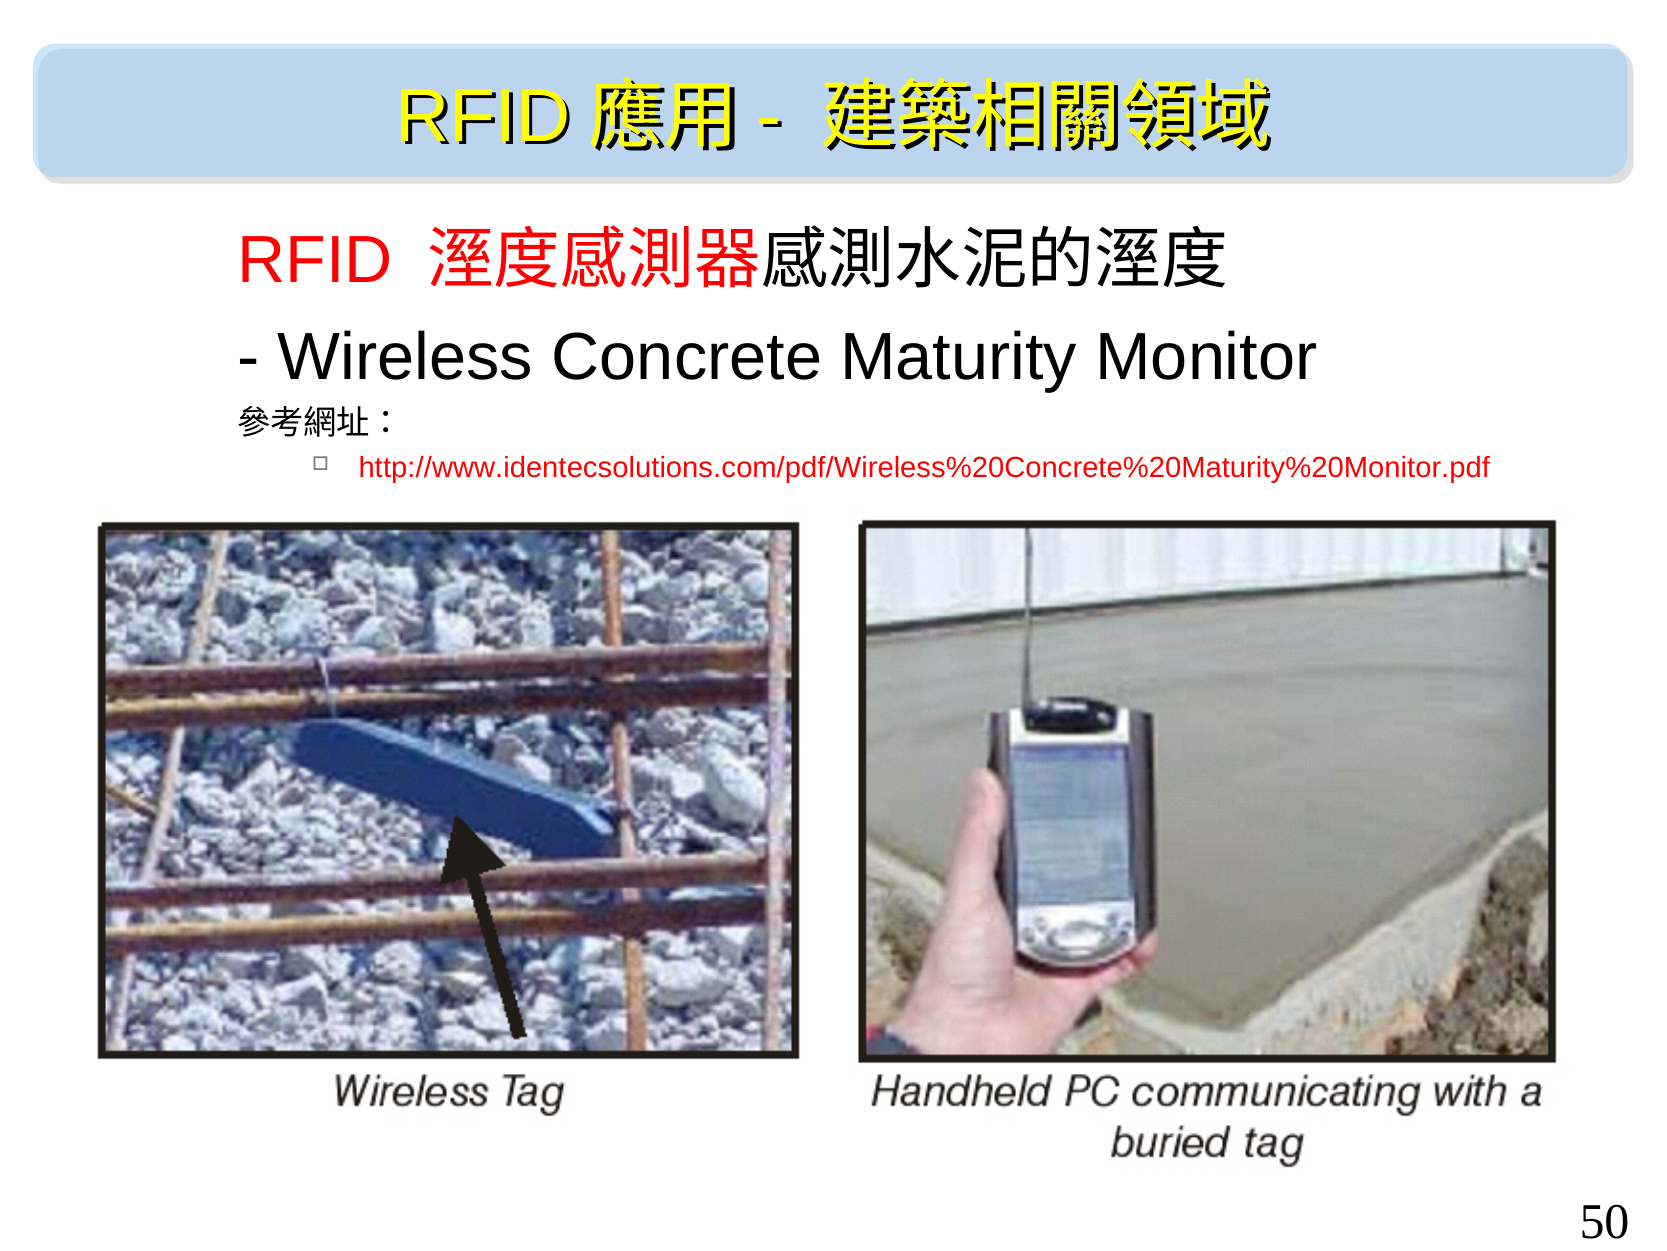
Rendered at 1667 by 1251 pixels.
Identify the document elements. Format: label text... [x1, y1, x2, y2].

picture [83, 509, 1587, 1181]
list RFID 溼度感測器感測水泥的溼度 - Wireless Concrete Maturity Monitor 參考網址： http://www.identecsolutions.com/pdf/Wireless%20Concrete%20Maturity%20Monitor.pdf [222, 208, 1639, 1167]
title RFID應用- 建築相關領域 [0, 35, 1667, 187]
